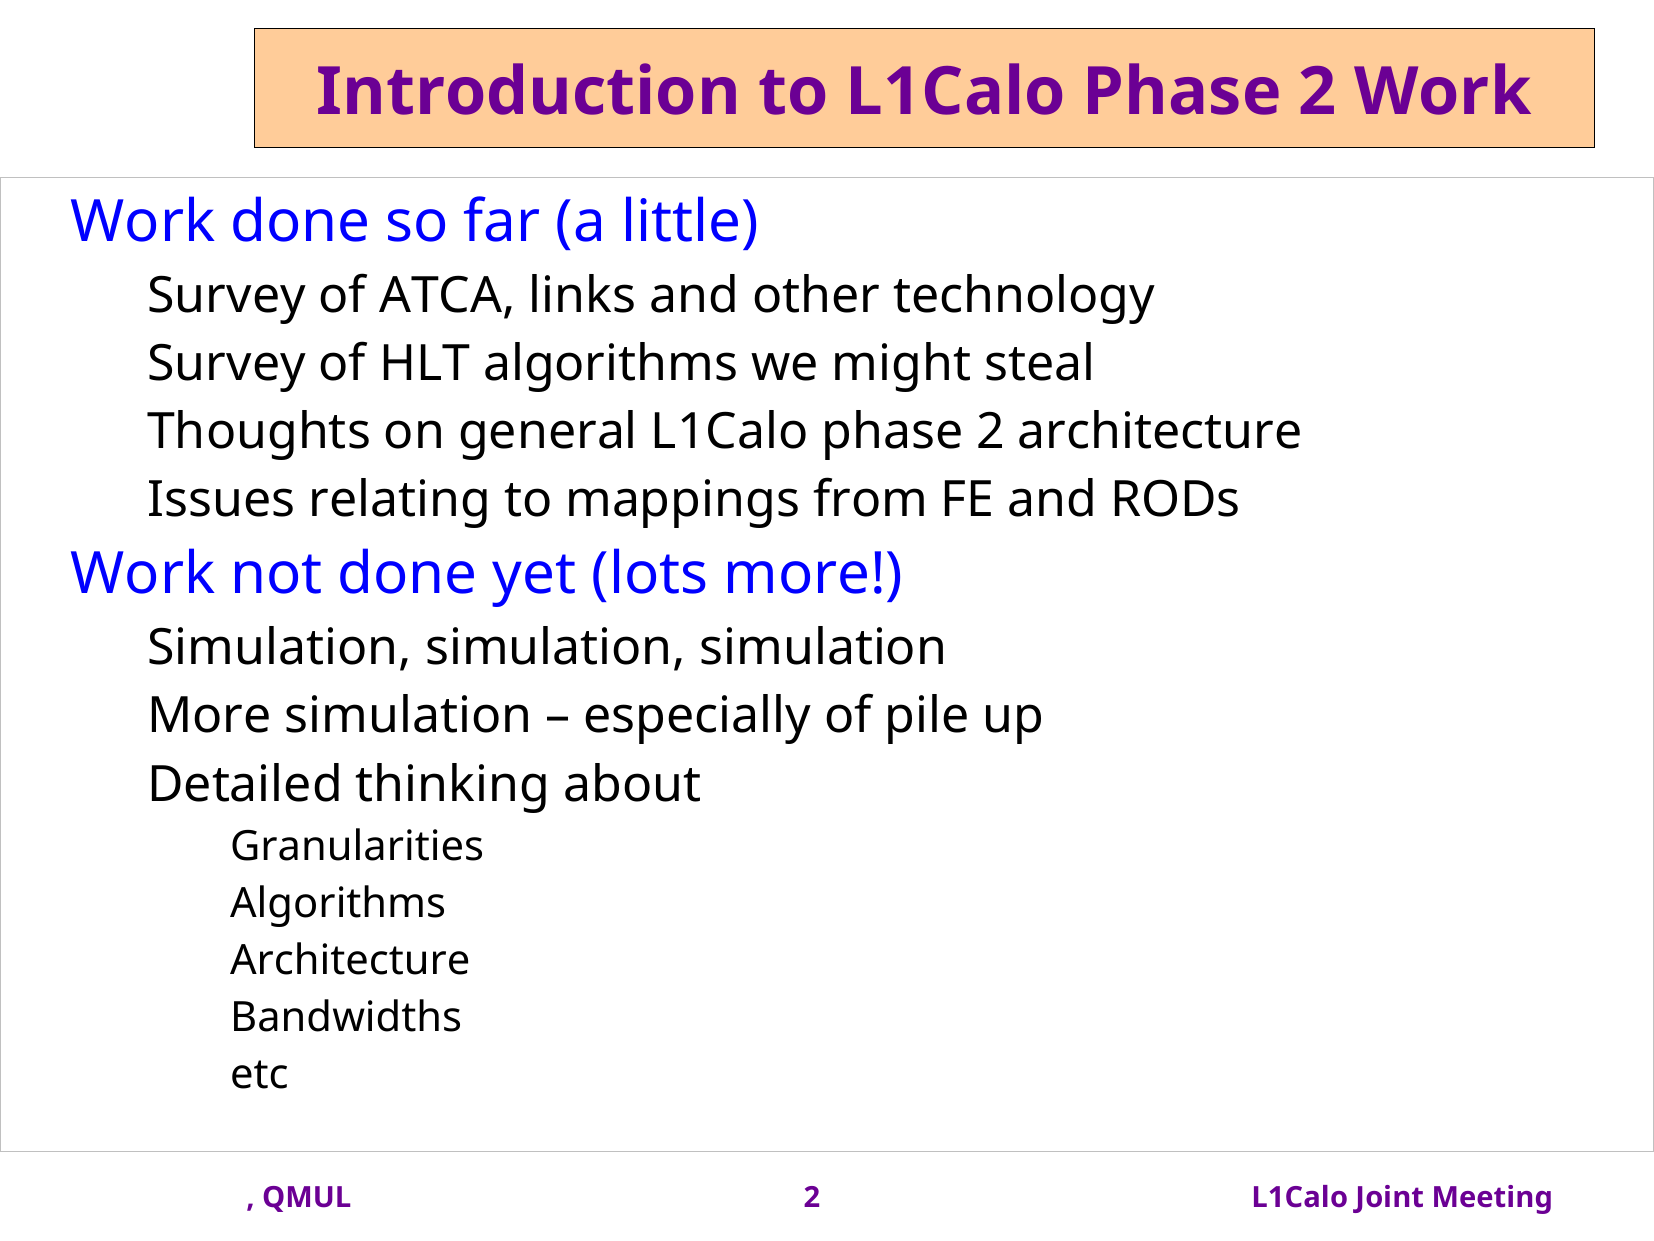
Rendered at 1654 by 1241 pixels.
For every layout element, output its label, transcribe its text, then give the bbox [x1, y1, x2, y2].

title Introduction to L1Calo Phase 2 Work [254, 28, 1595, 148]
list Work done so far (a little) Survey of ATCA, links and other technology Survey of HLT algorithms we might steal Thoughts on general L1Calo phase 2 architecture Issues relating to mappings from FE and RODs Work not done yet (lots more!) Simulation, simulation, simulation More simulation – especially of pile up Detailed thinking about Granularities Algorithms Architecture Bandwidths etc [52, 179, 1598, 1120]
